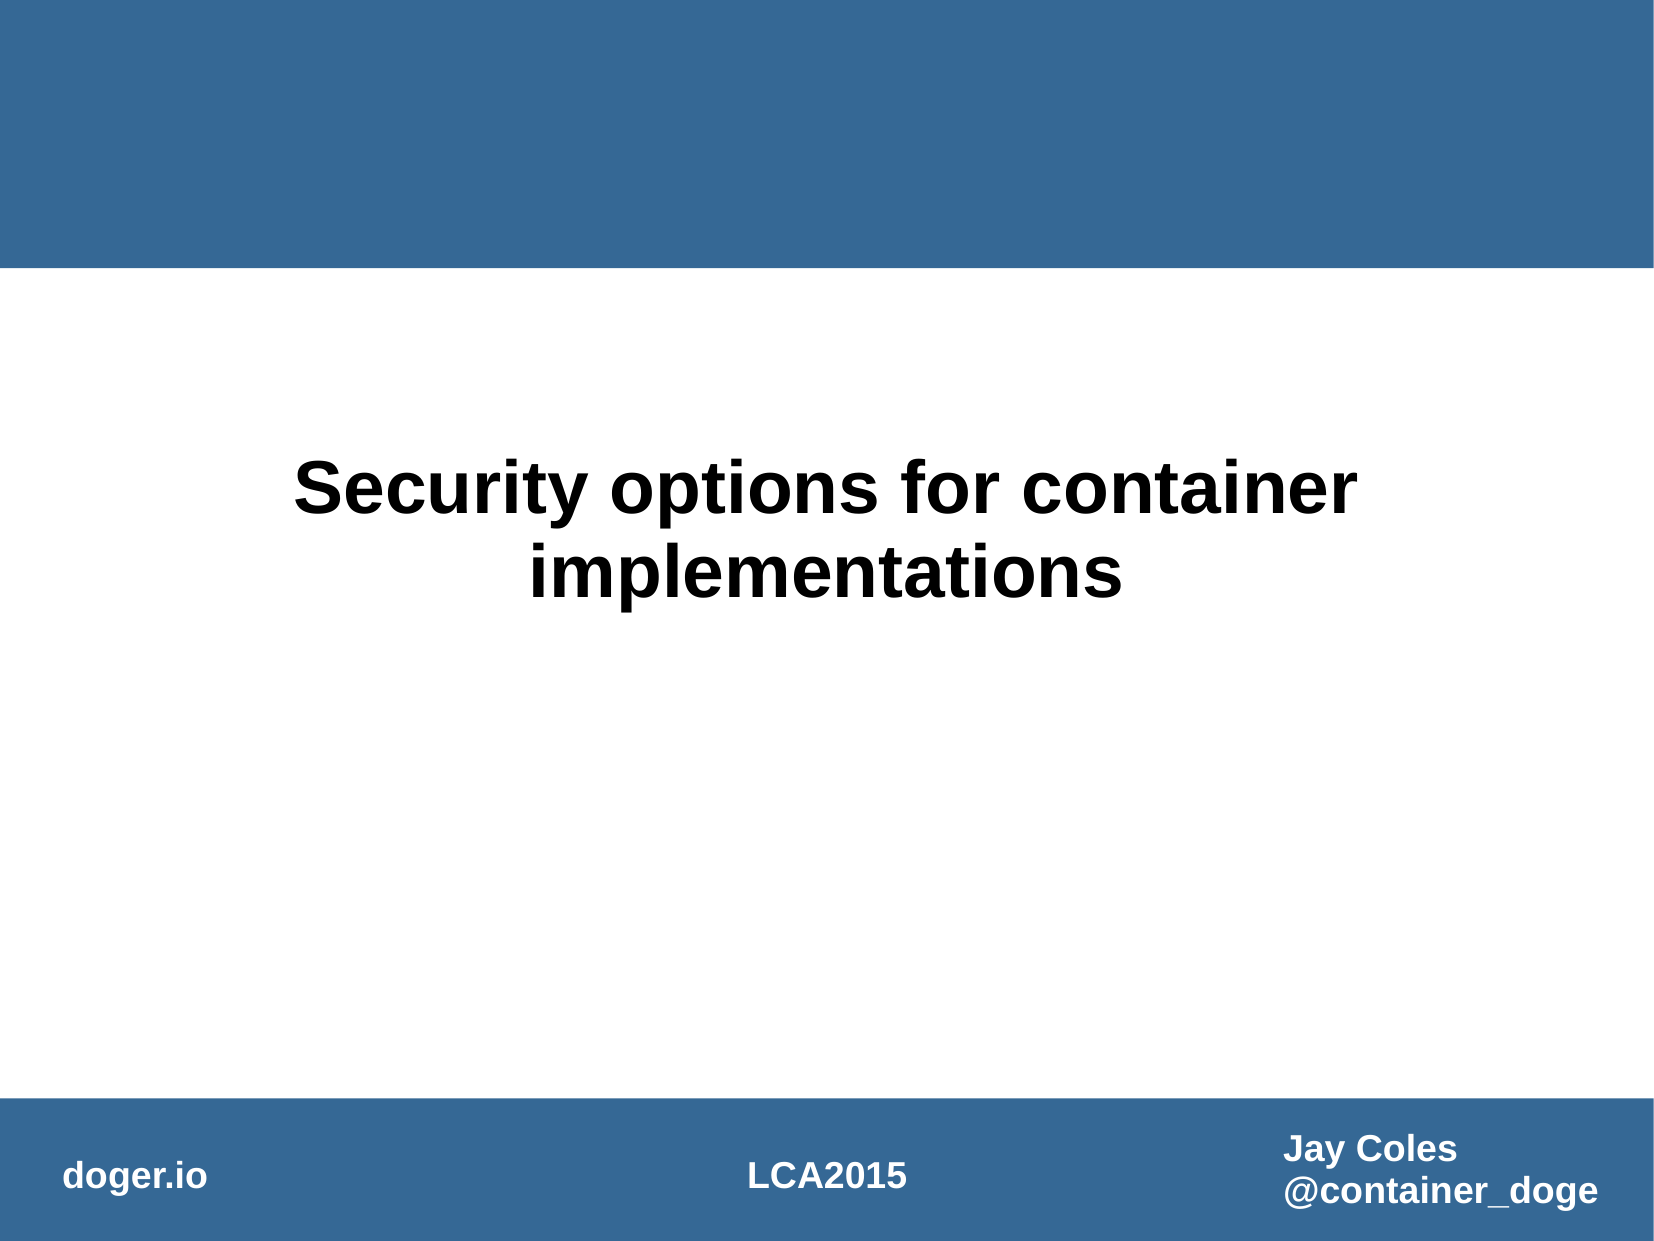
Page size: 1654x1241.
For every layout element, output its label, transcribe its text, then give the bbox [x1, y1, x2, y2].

subtitle Security options for container implementations [82, 49, 1571, 1010]
